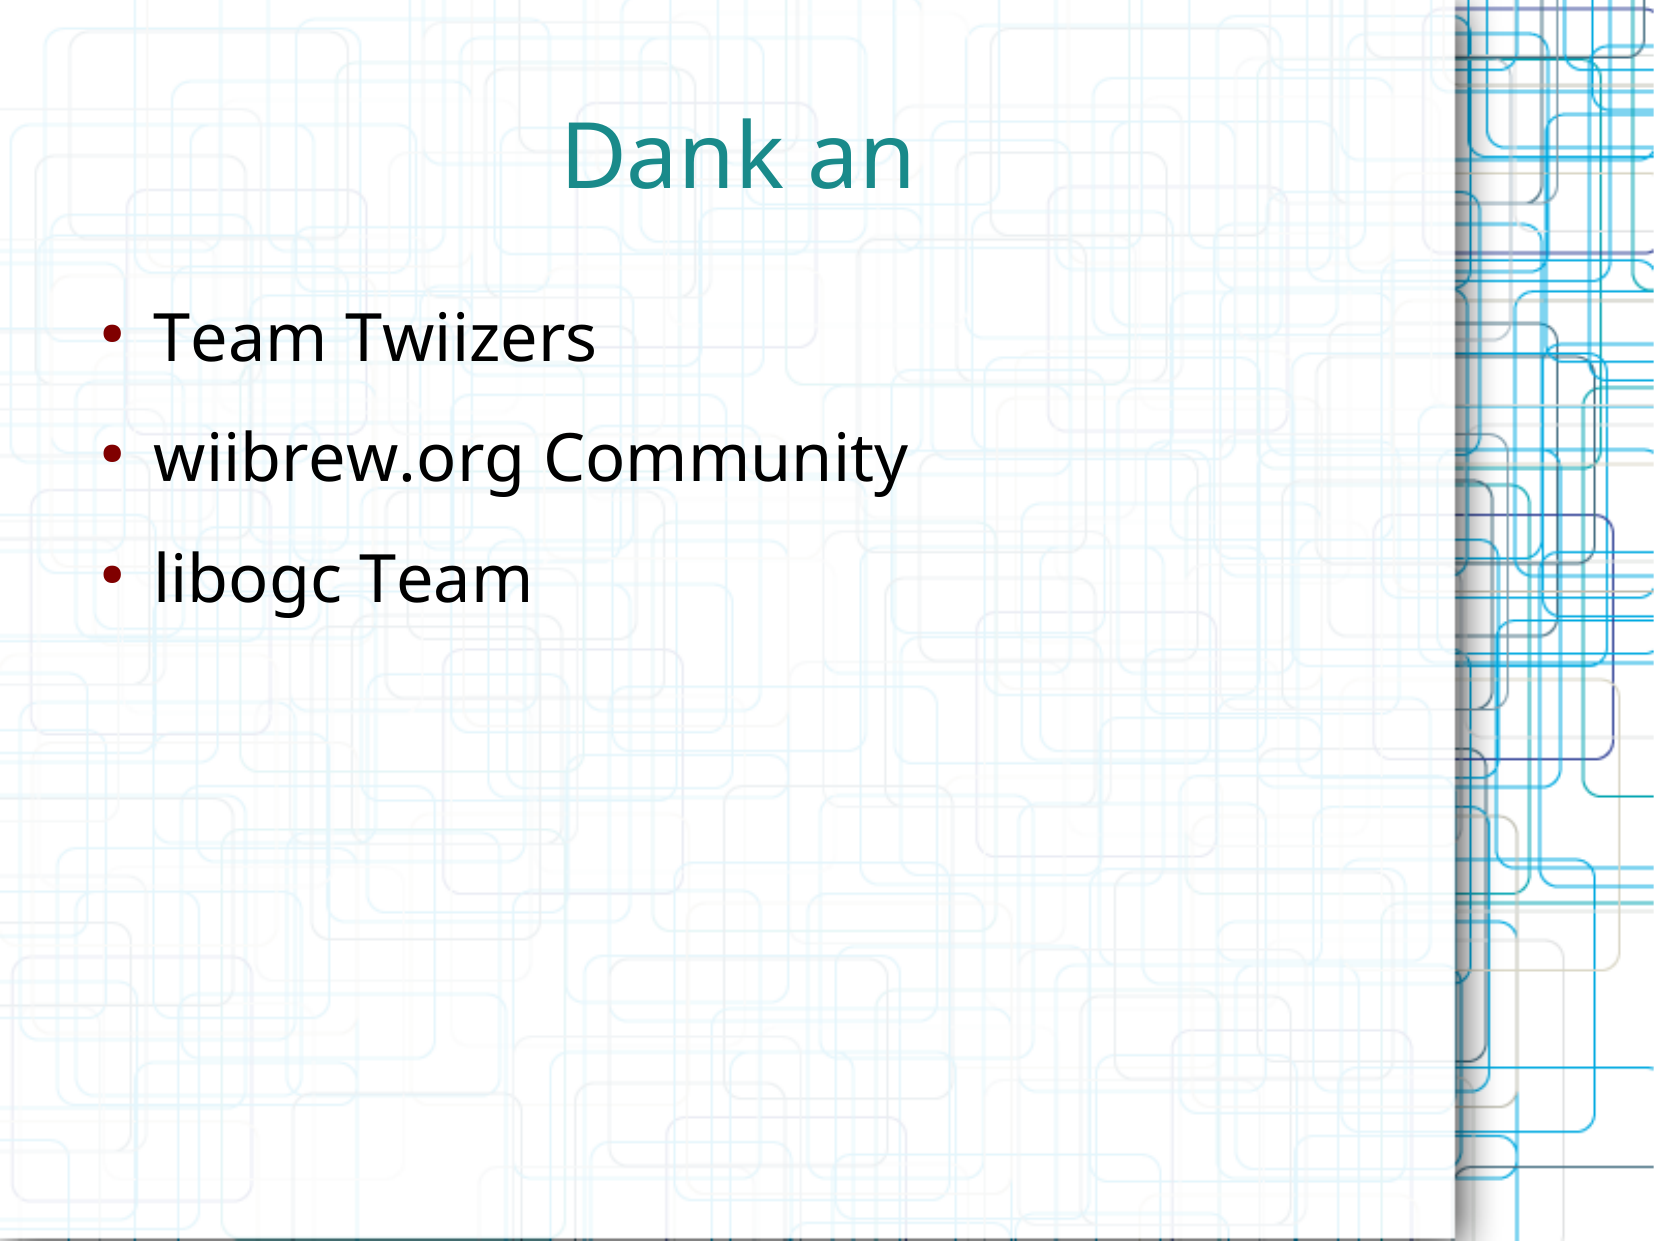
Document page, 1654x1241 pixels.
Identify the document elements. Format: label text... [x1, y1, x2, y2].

picture [0, 0, 1654, 1241]
title Dank an [59, 49, 1418, 257]
list Team Twiizers wiibrew.org Community libogc Team [82, 290, 1418, 1109]
